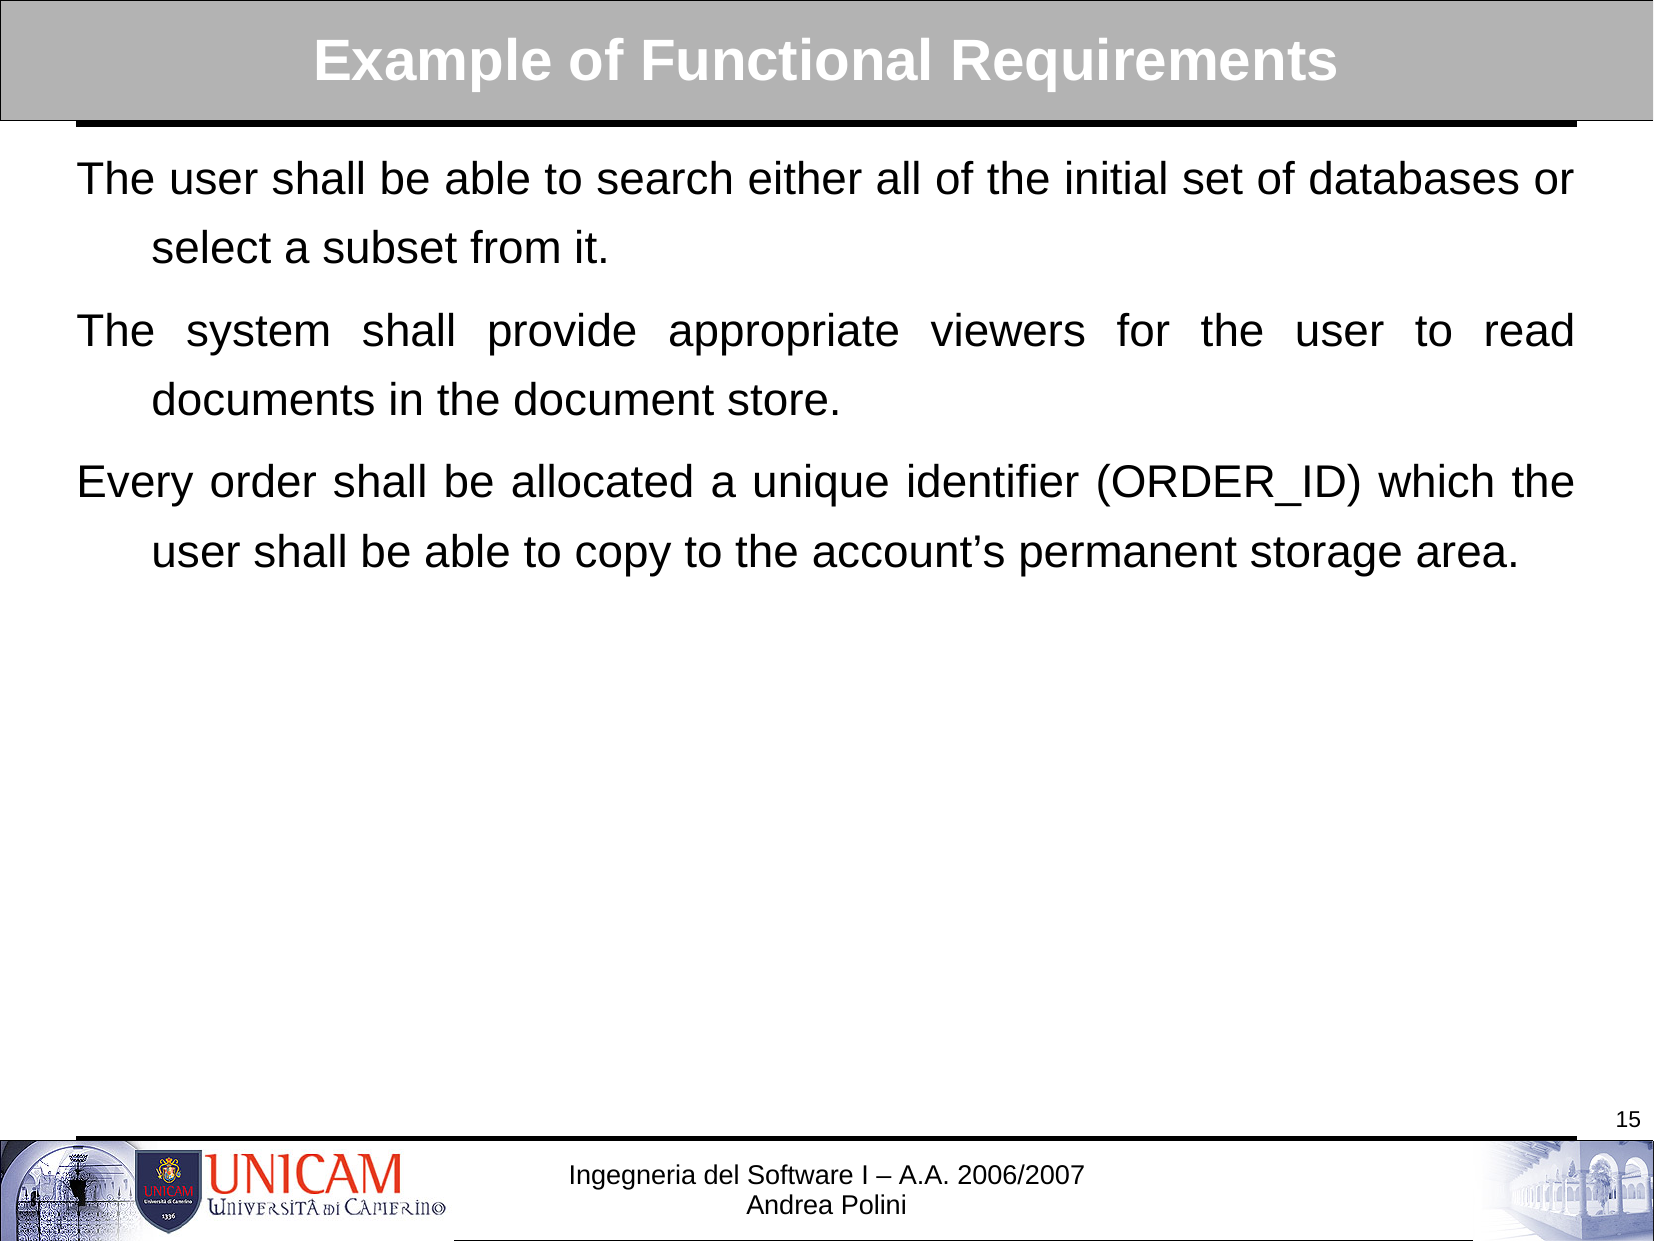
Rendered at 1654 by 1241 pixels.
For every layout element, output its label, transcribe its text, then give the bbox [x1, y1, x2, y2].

list The user shall be able to search either all of the initial set of databases or select a subset from it. The system shall provide appropriate viewers for the user to read documents in the document store. Every order shall be allocated a unique identifier (ORDER_ID) which the user shall be able to copy to the account’s permanent storage area. [76, 152, 1577, 782]
title Example of Functional Requirements [0, 0, 1653, 121]
picture [1473, 1141, 1654, 1241]
picture [0, 1141, 454, 1241]
